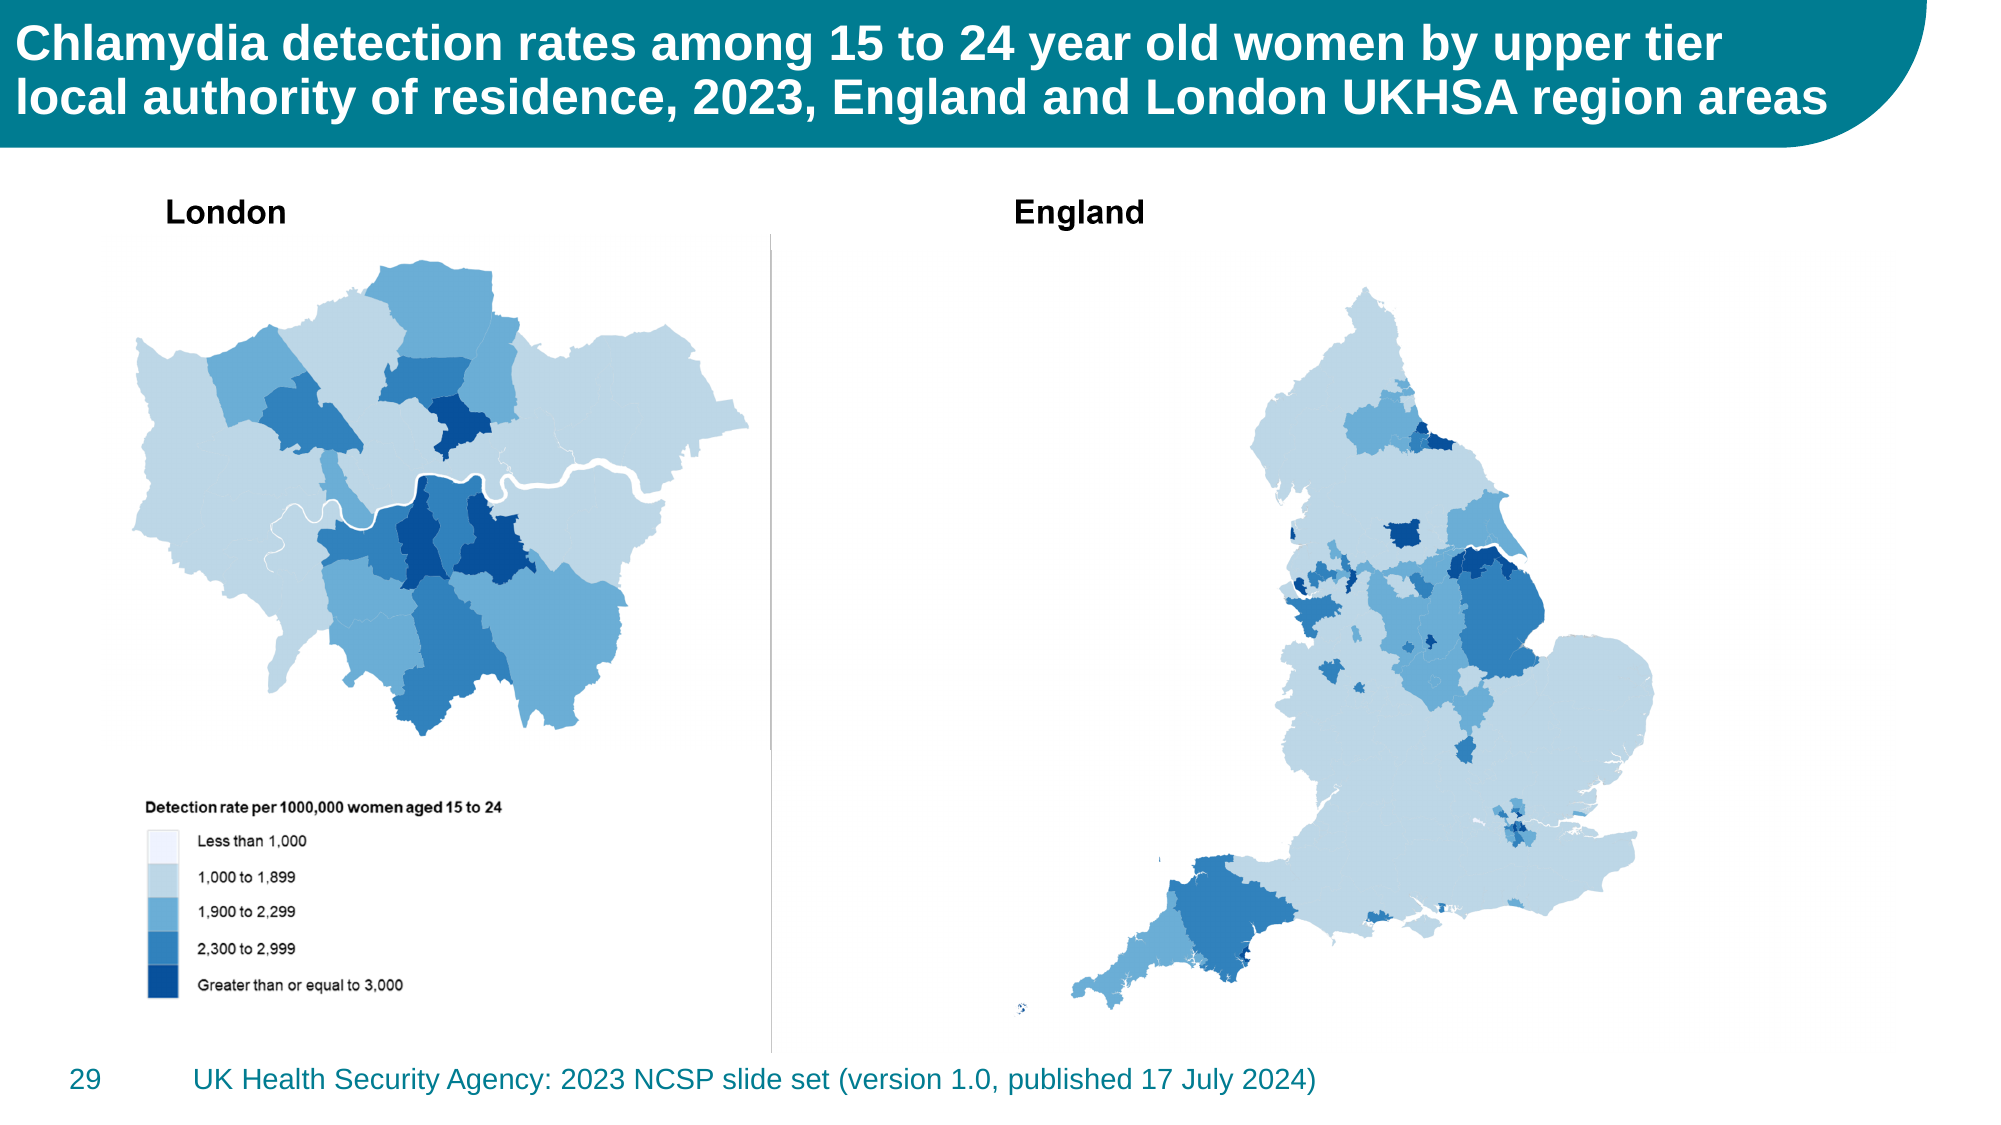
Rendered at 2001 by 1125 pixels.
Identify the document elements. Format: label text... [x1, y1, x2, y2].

text_box UK Health Security Agency: 2023 NCSP slide set (version 1.0, published 17 July 2024) [177, 1053, 1820, 1113]
picture [101, 181, 1896, 1053]
text_box [54, 1053, 152, 1112]
title Chlamydia detection rates among 15 to 24 year old women by upper tier local authority of residence, 2023, England and London UKHSA region areas [0, 10, 1862, 131]
